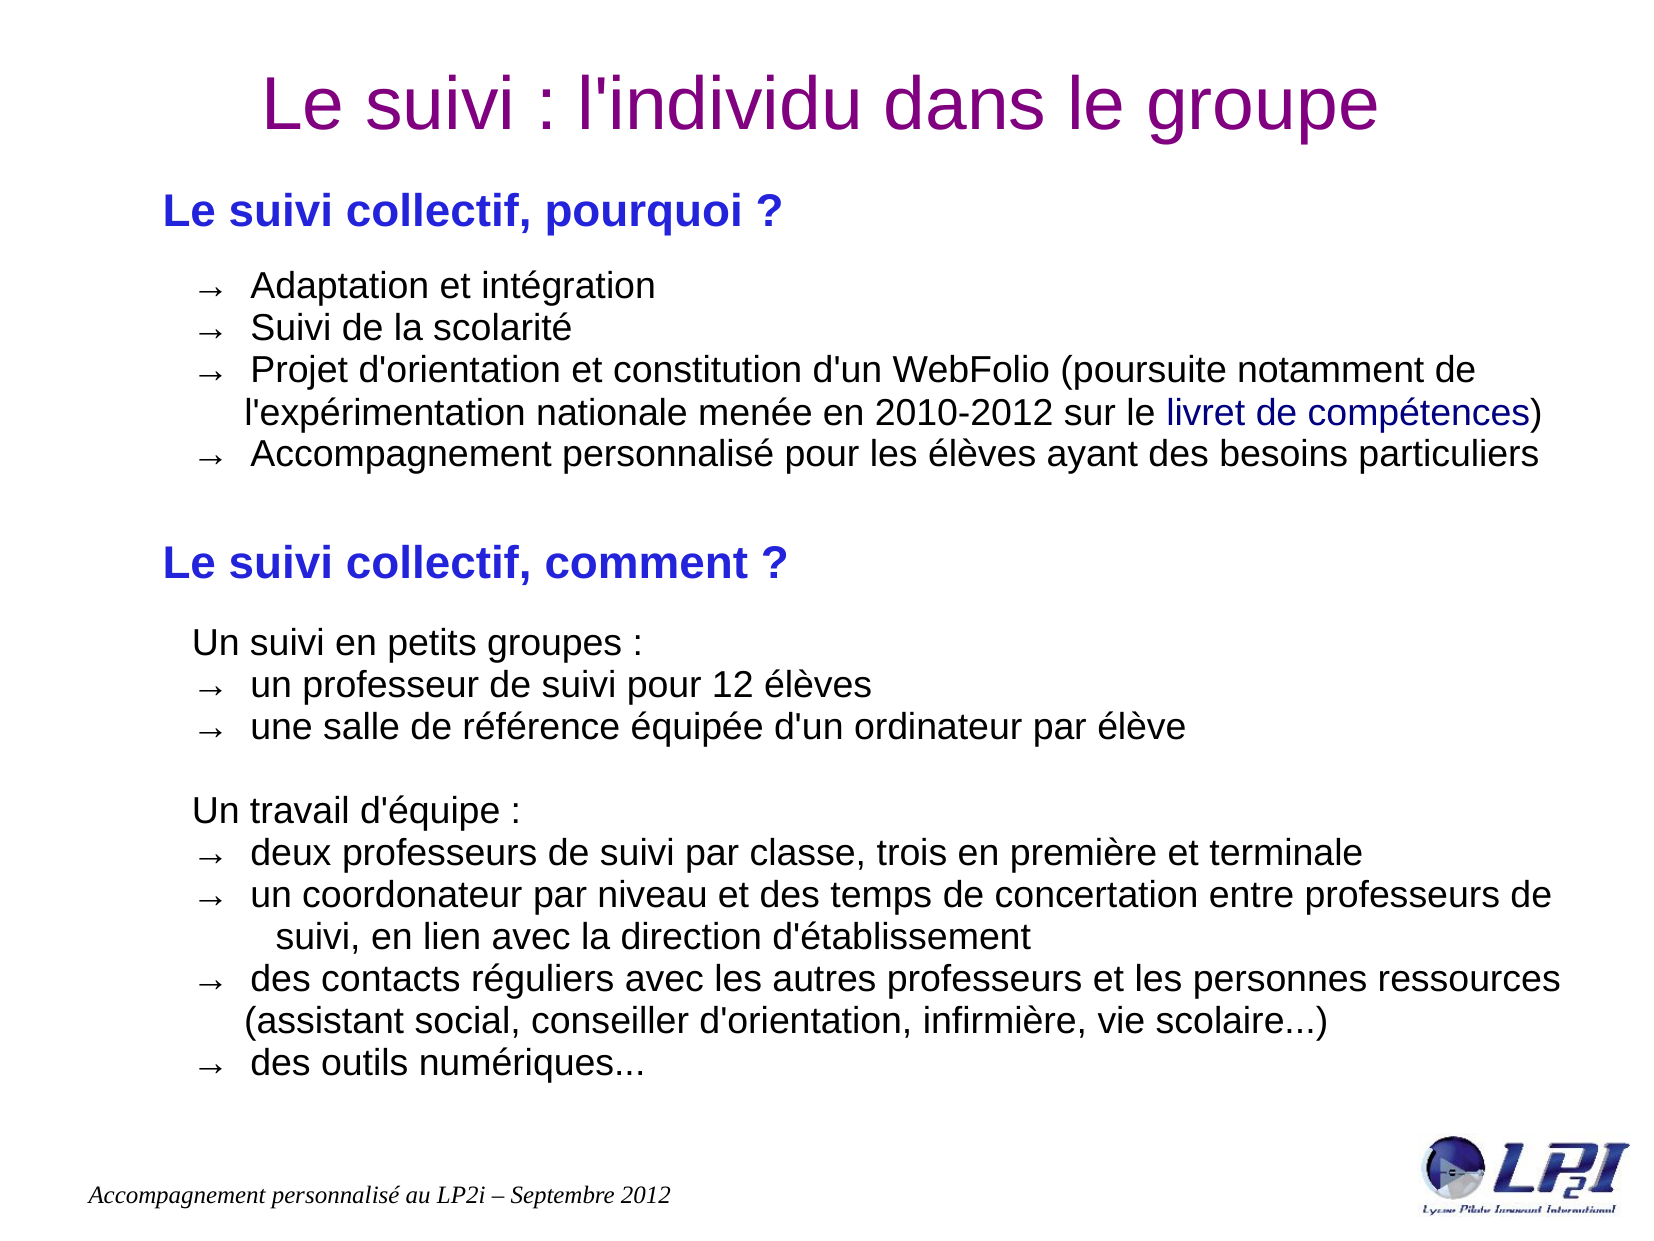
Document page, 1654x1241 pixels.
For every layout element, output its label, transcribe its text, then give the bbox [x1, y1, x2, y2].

text_box → Adaptation et intégration → Suivi de la scolarité → Projet d'orientation et constitution d'un WebFolio (poursuite notamment de l'expérimentation nationale menée en 2010-2012 sur le livret de compétences) → Accompagnement personnalisé pour les élèves ayant des besoins particuliers [177, 257, 1565, 483]
text_box Le suivi collectif, comment ? [147, 529, 1004, 597]
text_box Le suivi collectif, pourquoi ? [147, 177, 1123, 245]
picture [1417, 1133, 1630, 1217]
text_box Un suivi en petits groupes : → un professeur de suivi pour 12 élèves → une salle de référence équipée d'un ordinateur par élève Un travail d'équipe : → deux professeurs de suivi par classe, trois en première et terminale → un coordonateur par niveau et des temps de concertation entre professeurs de suivi, en lien avec la direction d'établissement → des contacts réguliers avec les autres professeurs et les personnes ressources (assistant social, conseiller d'orientation, infirmière, vie scolaire...) → des outils numériques... [177, 614, 1595, 1092]
title Le suivi : l'individu dans le groupe [76, 29, 1565, 178]
